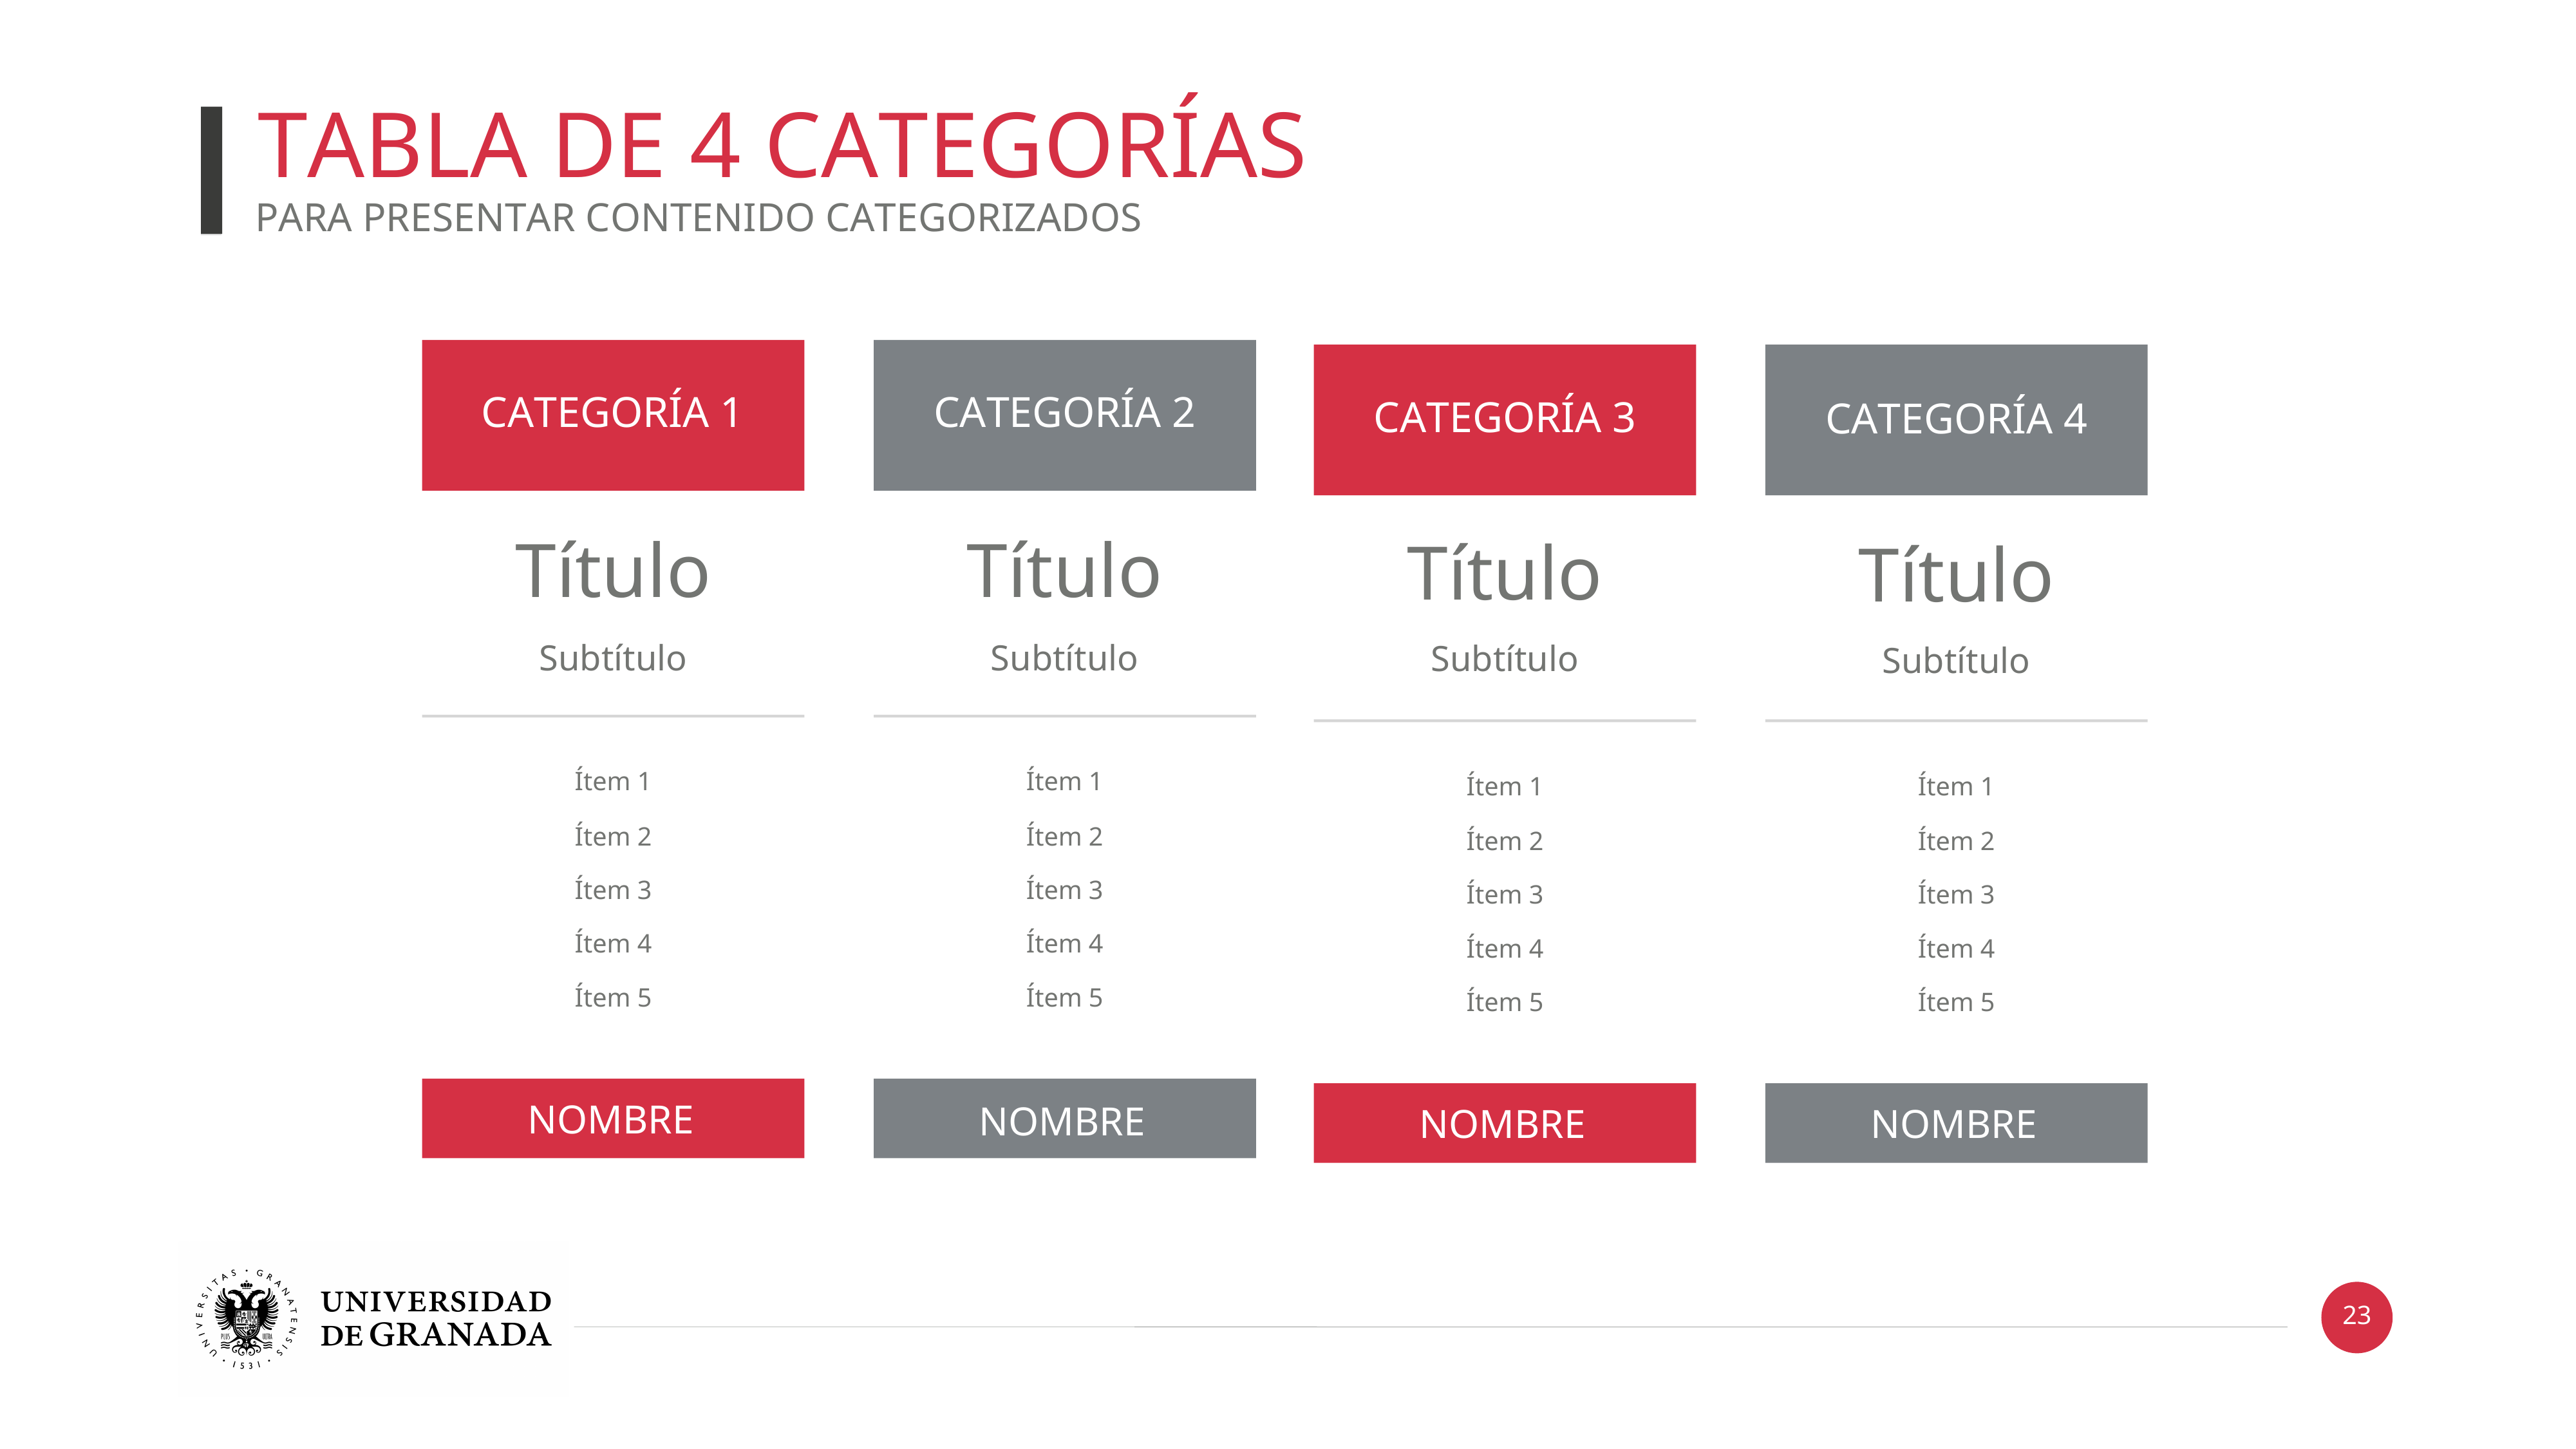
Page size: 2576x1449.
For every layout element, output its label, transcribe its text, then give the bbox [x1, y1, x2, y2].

text_box Ítem 4 [901, 916, 1228, 969]
text_box Ítem 2 [450, 808, 776, 862]
text_box [1765, 1083, 2148, 1163]
text_box [1765, 345, 2148, 390]
text_box CATEGORÍA 3 [1313, 388, 1697, 442]
text_box Ítem 3 [901, 862, 1228, 916]
text_box NOMBRE [913, 1087, 1212, 1150]
text_box Ítem 1 [1793, 758, 2120, 812]
text_box [1765, 444, 2148, 496]
text_box Subtítulo [514, 630, 712, 684]
text_box [201, 106, 223, 234]
text_box Título [1765, 533, 2148, 611]
text_box [1313, 345, 1697, 388]
text_box NOMBRE [1805, 1090, 2103, 1153]
text_box NOMBRE [1353, 1090, 1651, 1153]
picture [178, 1241, 569, 1397]
text_box TABLA DE 4 CATEGORÍAS [248, 82, 2402, 200]
text_box CATEGORÍA 1 [464, 384, 762, 438]
text_box Título [1313, 531, 1697, 610]
text_box [1313, 719, 1697, 723]
text_box Título [422, 528, 805, 607]
text_box Ítem 4 [1342, 920, 1668, 974]
text_box Ítem 4 [450, 916, 776, 969]
text_box [422, 339, 805, 491]
text_box [1313, 442, 1697, 496]
text_box Ítem 4 [1793, 920, 2120, 974]
text_box PARA PRESENTAR CONTENIDO CATEGORIZADOS [245, 187, 2400, 245]
text_box Ítem 1 [901, 753, 1228, 808]
text_box Ítem 1 [450, 753, 776, 808]
text_box Ítem 5 [901, 969, 1228, 1023]
text_box CATEGORÍA 2 [874, 384, 1256, 438]
text_box NOMBRE [462, 1085, 760, 1148]
text_box Ítem 5 [1793, 974, 2120, 1028]
text_box Subtítulo [1857, 632, 2055, 687]
text_box <número> [2308, 1278, 2407, 1356]
text_box [874, 1078, 1256, 1159]
text_box CATEGORÍA 4 [1765, 390, 2148, 444]
text_box [874, 339, 1256, 384]
text_box Ítem 5 [450, 969, 776, 1023]
text_box Subtítulo [966, 630, 1164, 684]
text_box Ítem 2 [901, 808, 1228, 862]
text_box Ítem 5 [1342, 974, 1668, 1028]
text_box [874, 714, 1256, 718]
text_box Ítem 1 [1342, 758, 1668, 812]
text_box [422, 1078, 805, 1159]
text_box Título [874, 528, 1256, 607]
text_box [1313, 1083, 1697, 1163]
text_box [1765, 719, 2148, 723]
text_box Ítem 2 [1342, 813, 1668, 867]
text_box Ítem 3 [1793, 867, 2120, 920]
text_box Ítem 3 [450, 862, 776, 916]
text_box Subtítulo [1406, 630, 1604, 685]
text_box Ítem 3 [1342, 867, 1668, 920]
text_box [874, 438, 1256, 491]
text_box Ítem 2 [1793, 813, 2120, 867]
text_box [422, 714, 805, 718]
